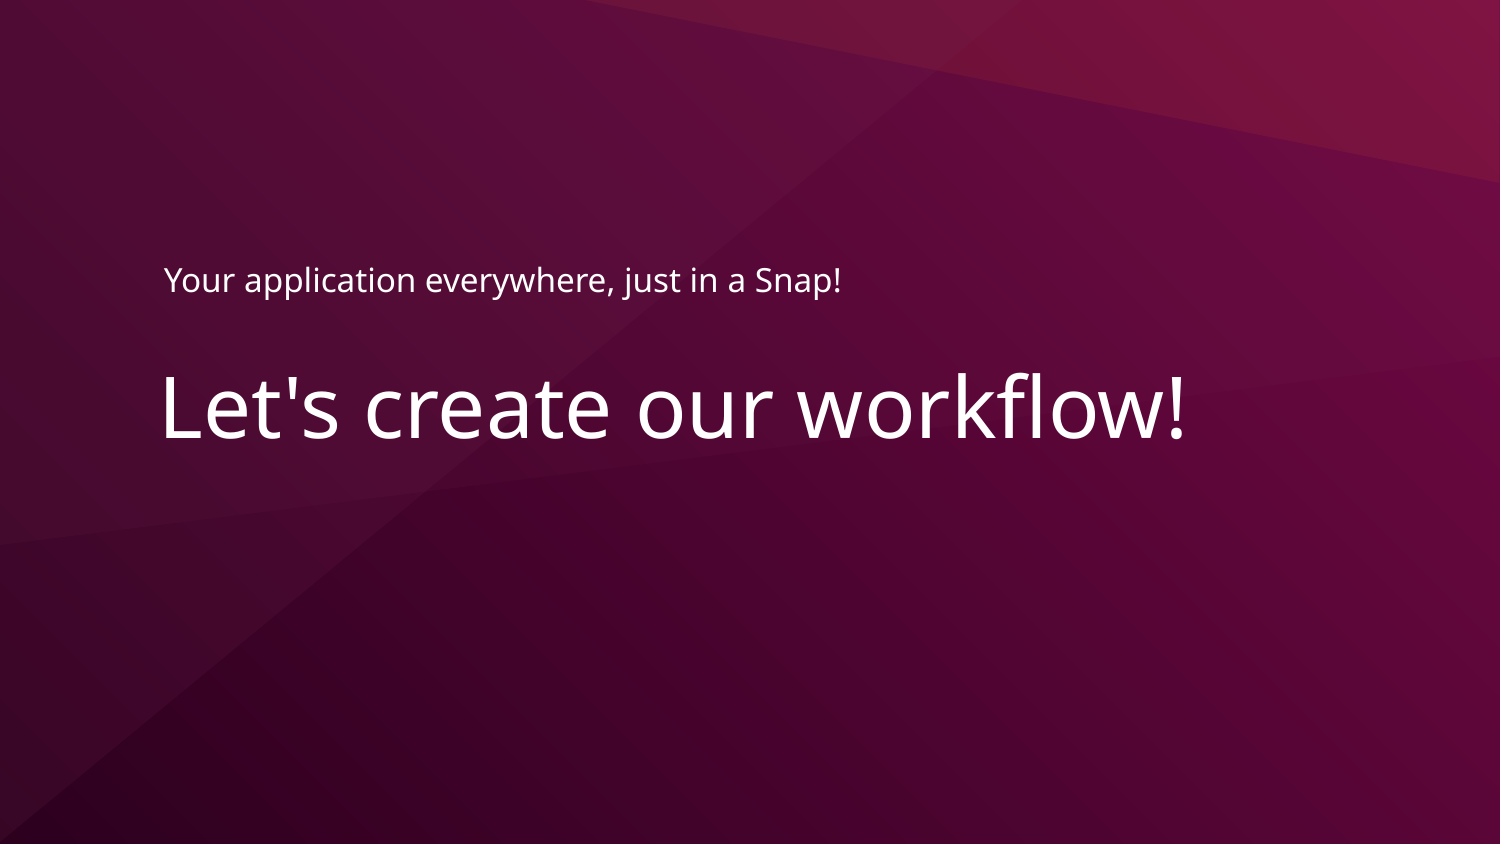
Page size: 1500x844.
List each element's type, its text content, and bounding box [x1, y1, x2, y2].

subtitle Your application everywhere, just in a Snap! [163, 259, 940, 324]
title Let's create our workflow! [158, 352, 1378, 607]
